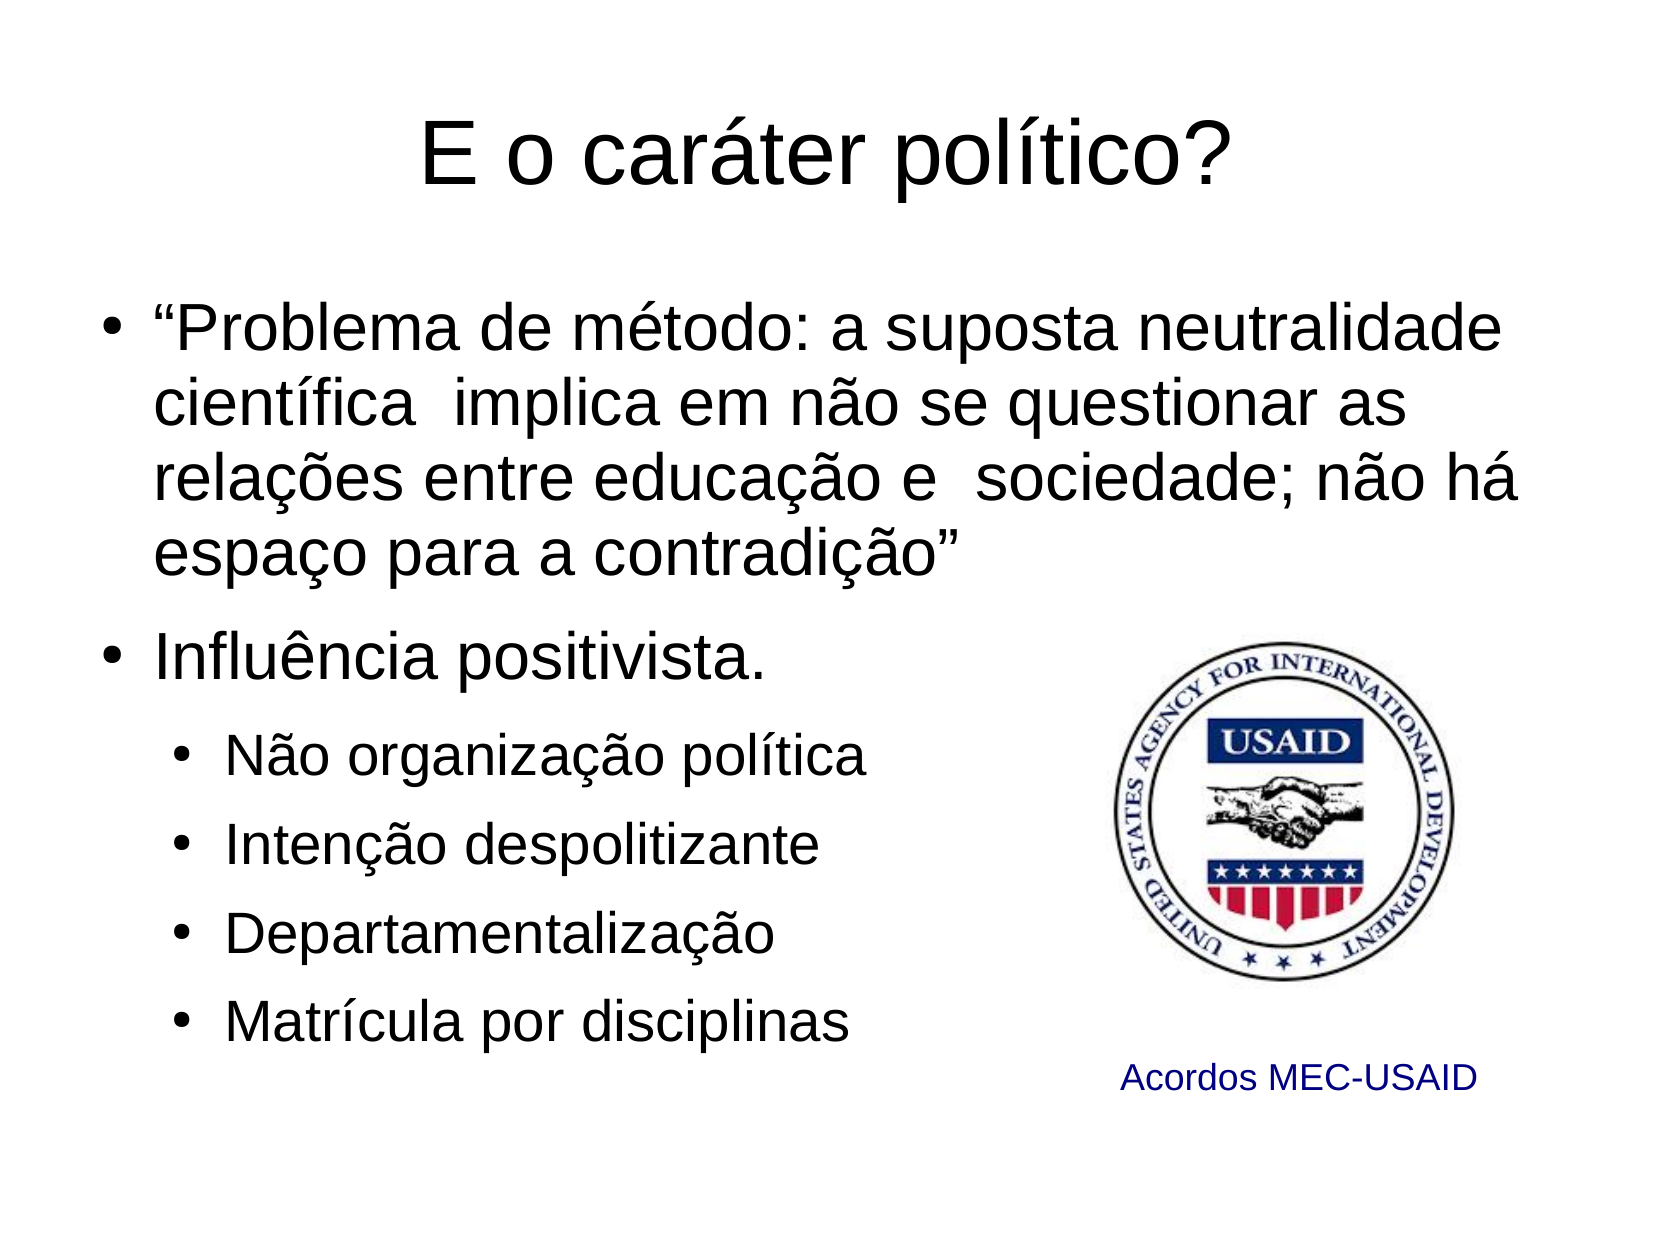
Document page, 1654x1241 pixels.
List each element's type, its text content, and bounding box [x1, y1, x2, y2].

list “Problema de método: a suposta neutralidade científica implica em não se questionar as relações entre educação e sociedade; não há espaço para a contradição” Influência positivista. Não organização política Intenção despolitizante Departamentalização Matrícula por disciplinas [82, 290, 1571, 1055]
picture [1092, 620, 1477, 1004]
title E o caráter político? [82, 49, 1571, 257]
text_box Acordos MEC-USAID [1092, 1033, 1506, 1123]
